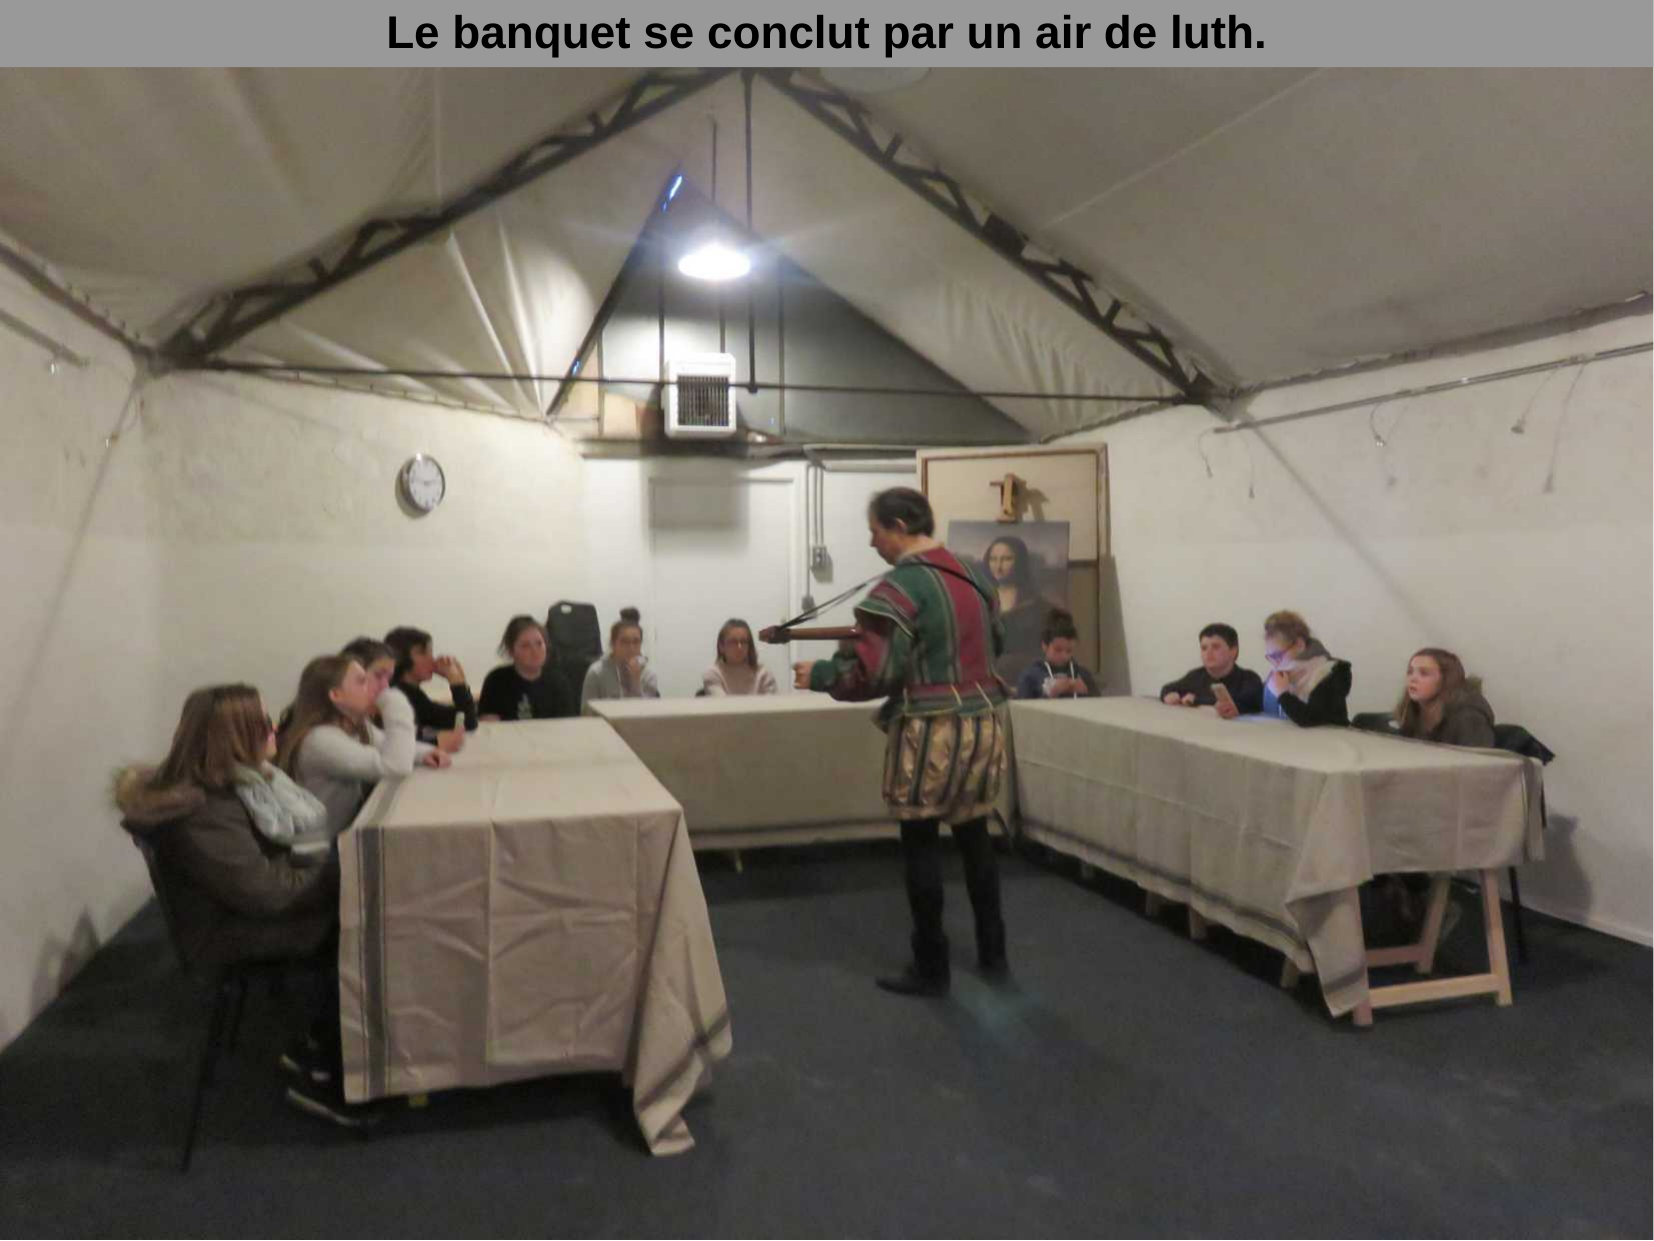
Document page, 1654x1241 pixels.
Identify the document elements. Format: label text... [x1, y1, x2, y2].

text_box Le banquet se conclut par un air de luth. [0, 0, 1654, 68]
picture [0, 68, 1654, 1241]
